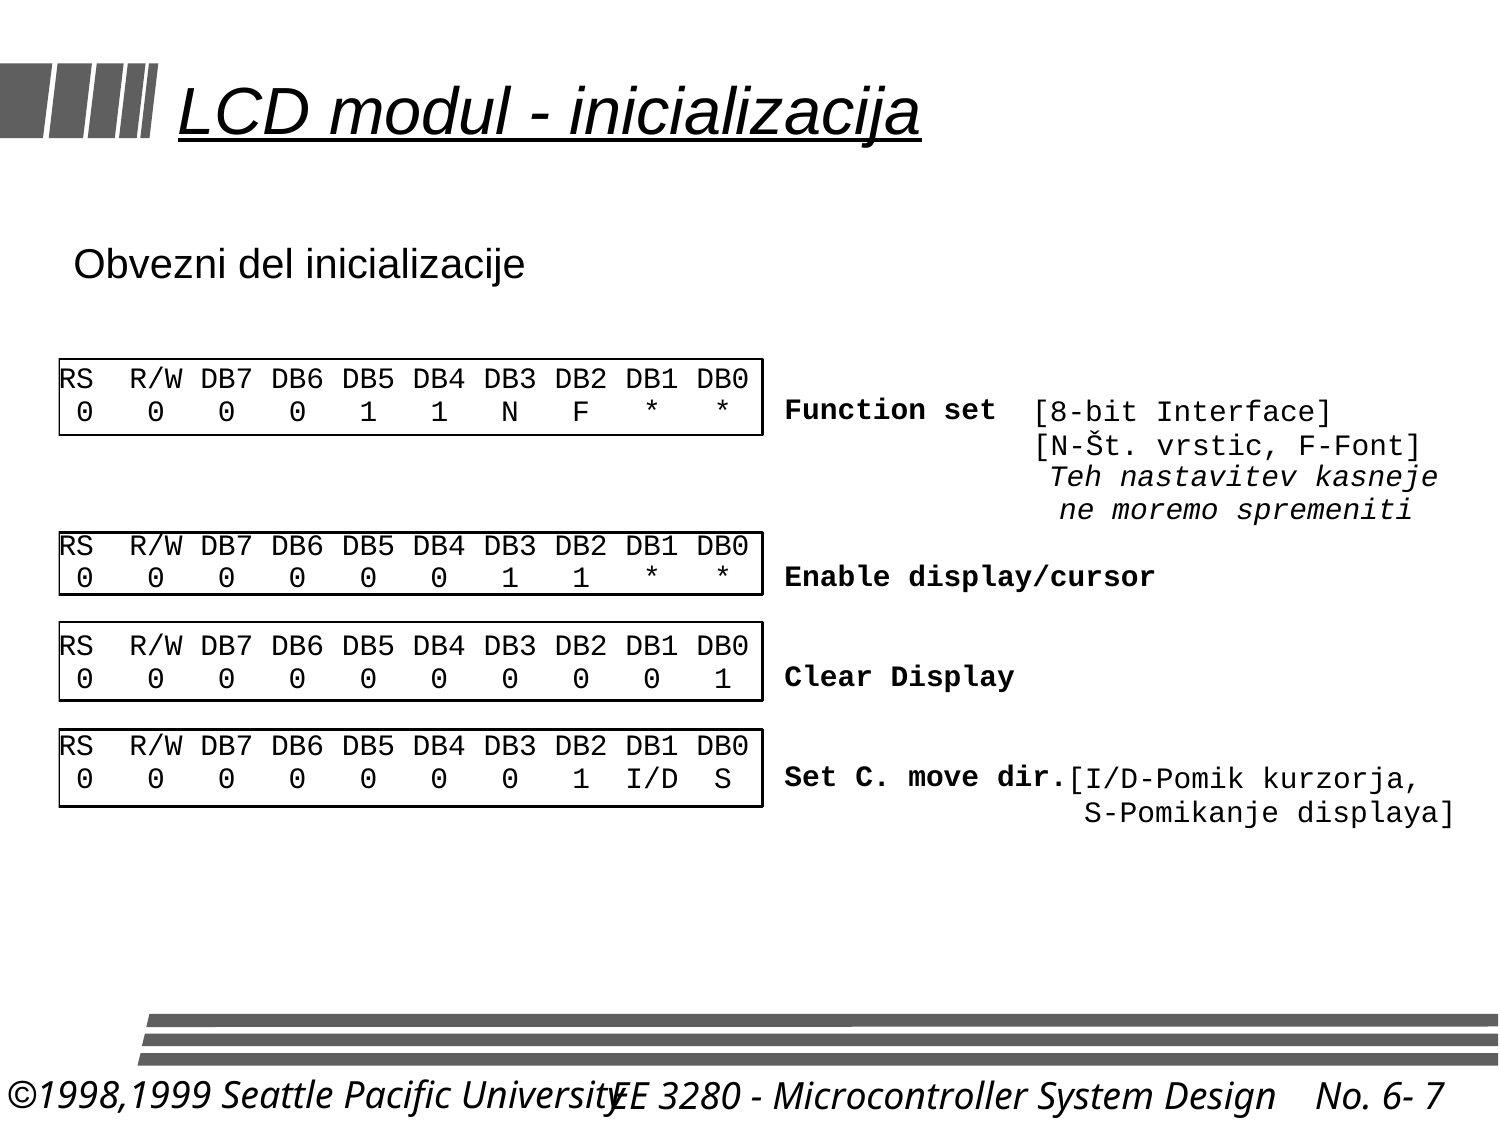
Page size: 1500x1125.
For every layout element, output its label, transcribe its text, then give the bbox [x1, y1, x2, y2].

chart [58, 328, 1500, 931]
text_box LCD modul - inicializacija [162, 60, 1350, 154]
text_box Obvezni del inicializacije [58, 229, 1397, 296]
